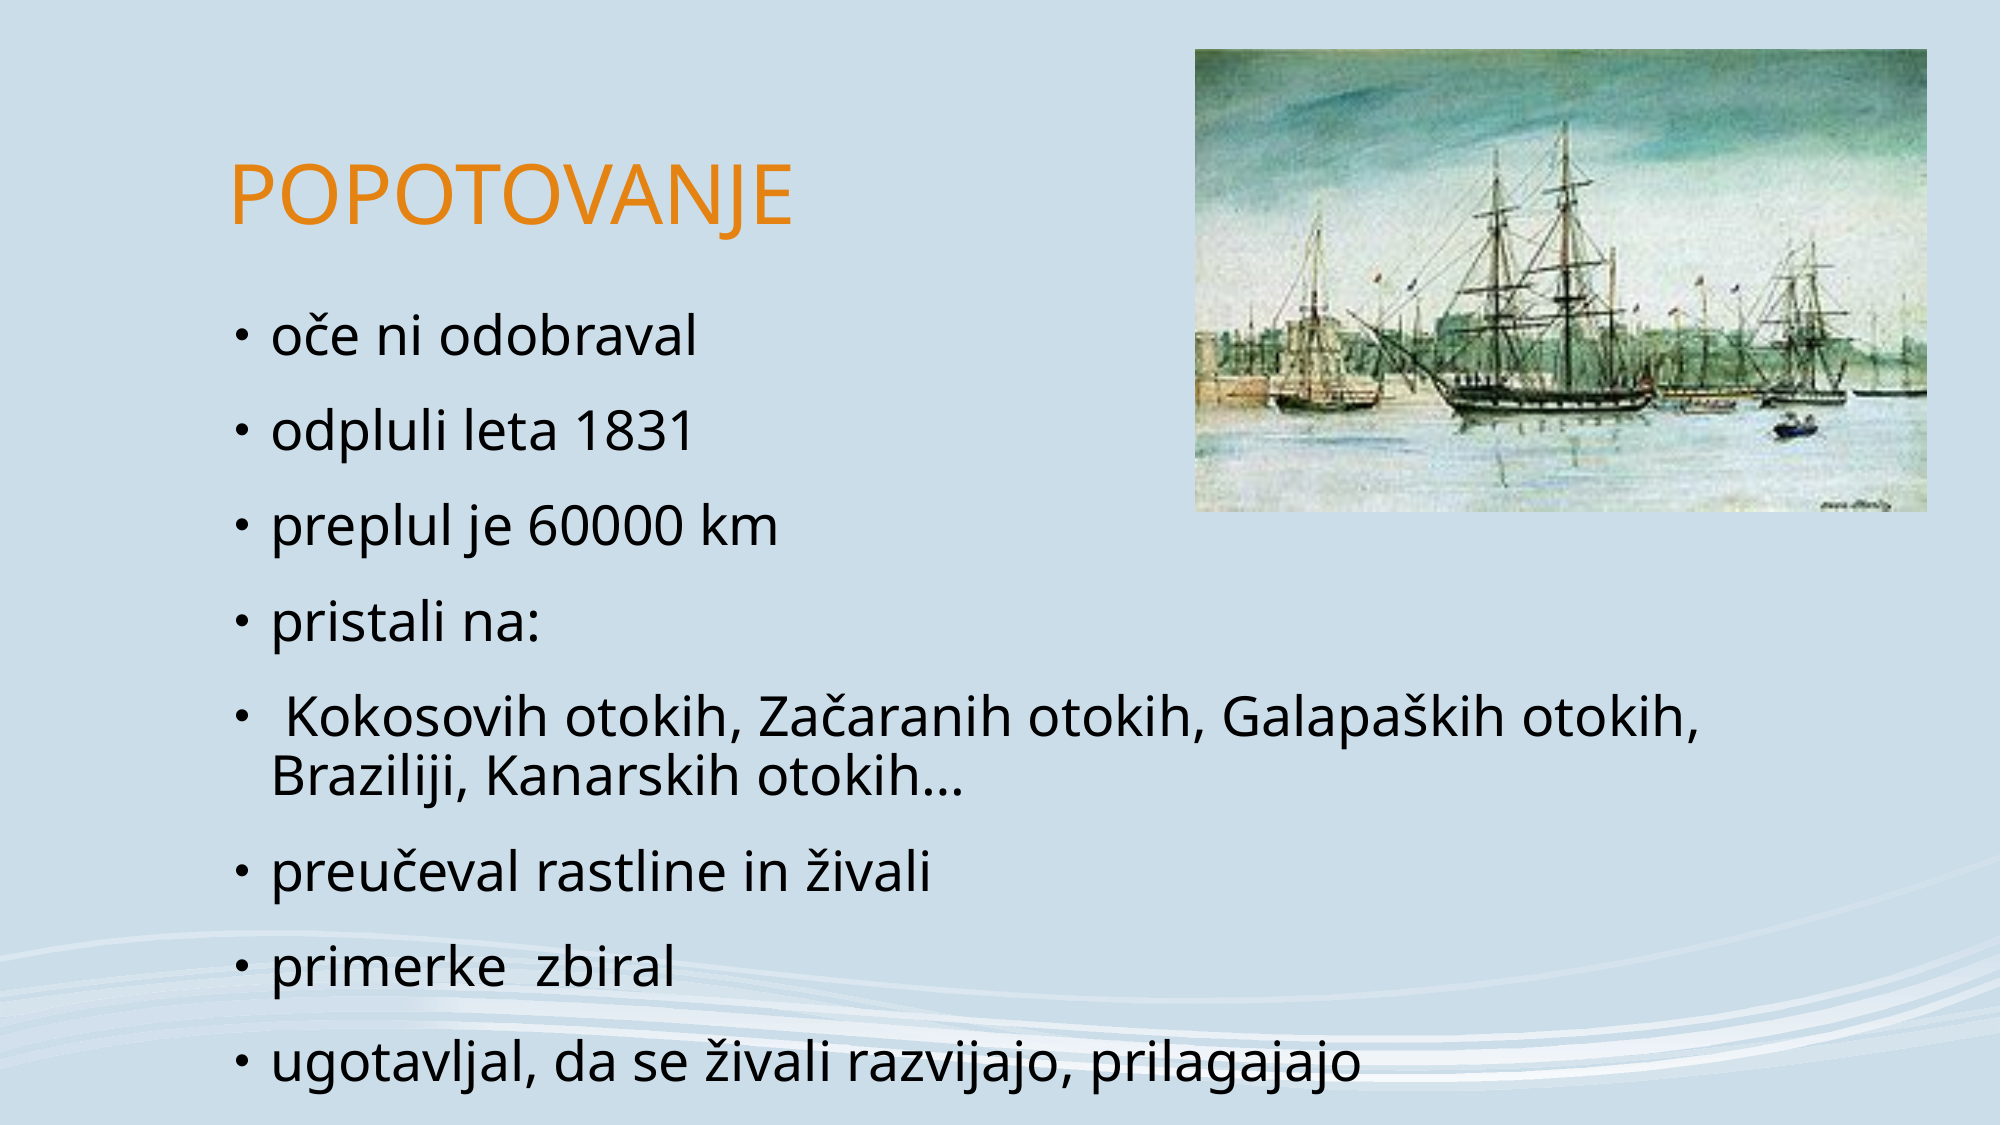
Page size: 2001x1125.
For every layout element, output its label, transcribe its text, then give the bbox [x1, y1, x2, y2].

picture [1195, 49, 1927, 512]
list oče ni odobraval odpluli leta 1831 preplul je 60000 km pristali na: Kokosovih otokih, Začaranih otokih, Galapaških otokih, Braziliji, Kanarskih otokih… preučeval rastline in živali primerke zbiral ugotavljal, da se živali razvijajo, prilagajajo [212, 299, 1788, 1103]
title POPOTOVANJE [212, 50, 1195, 250]
